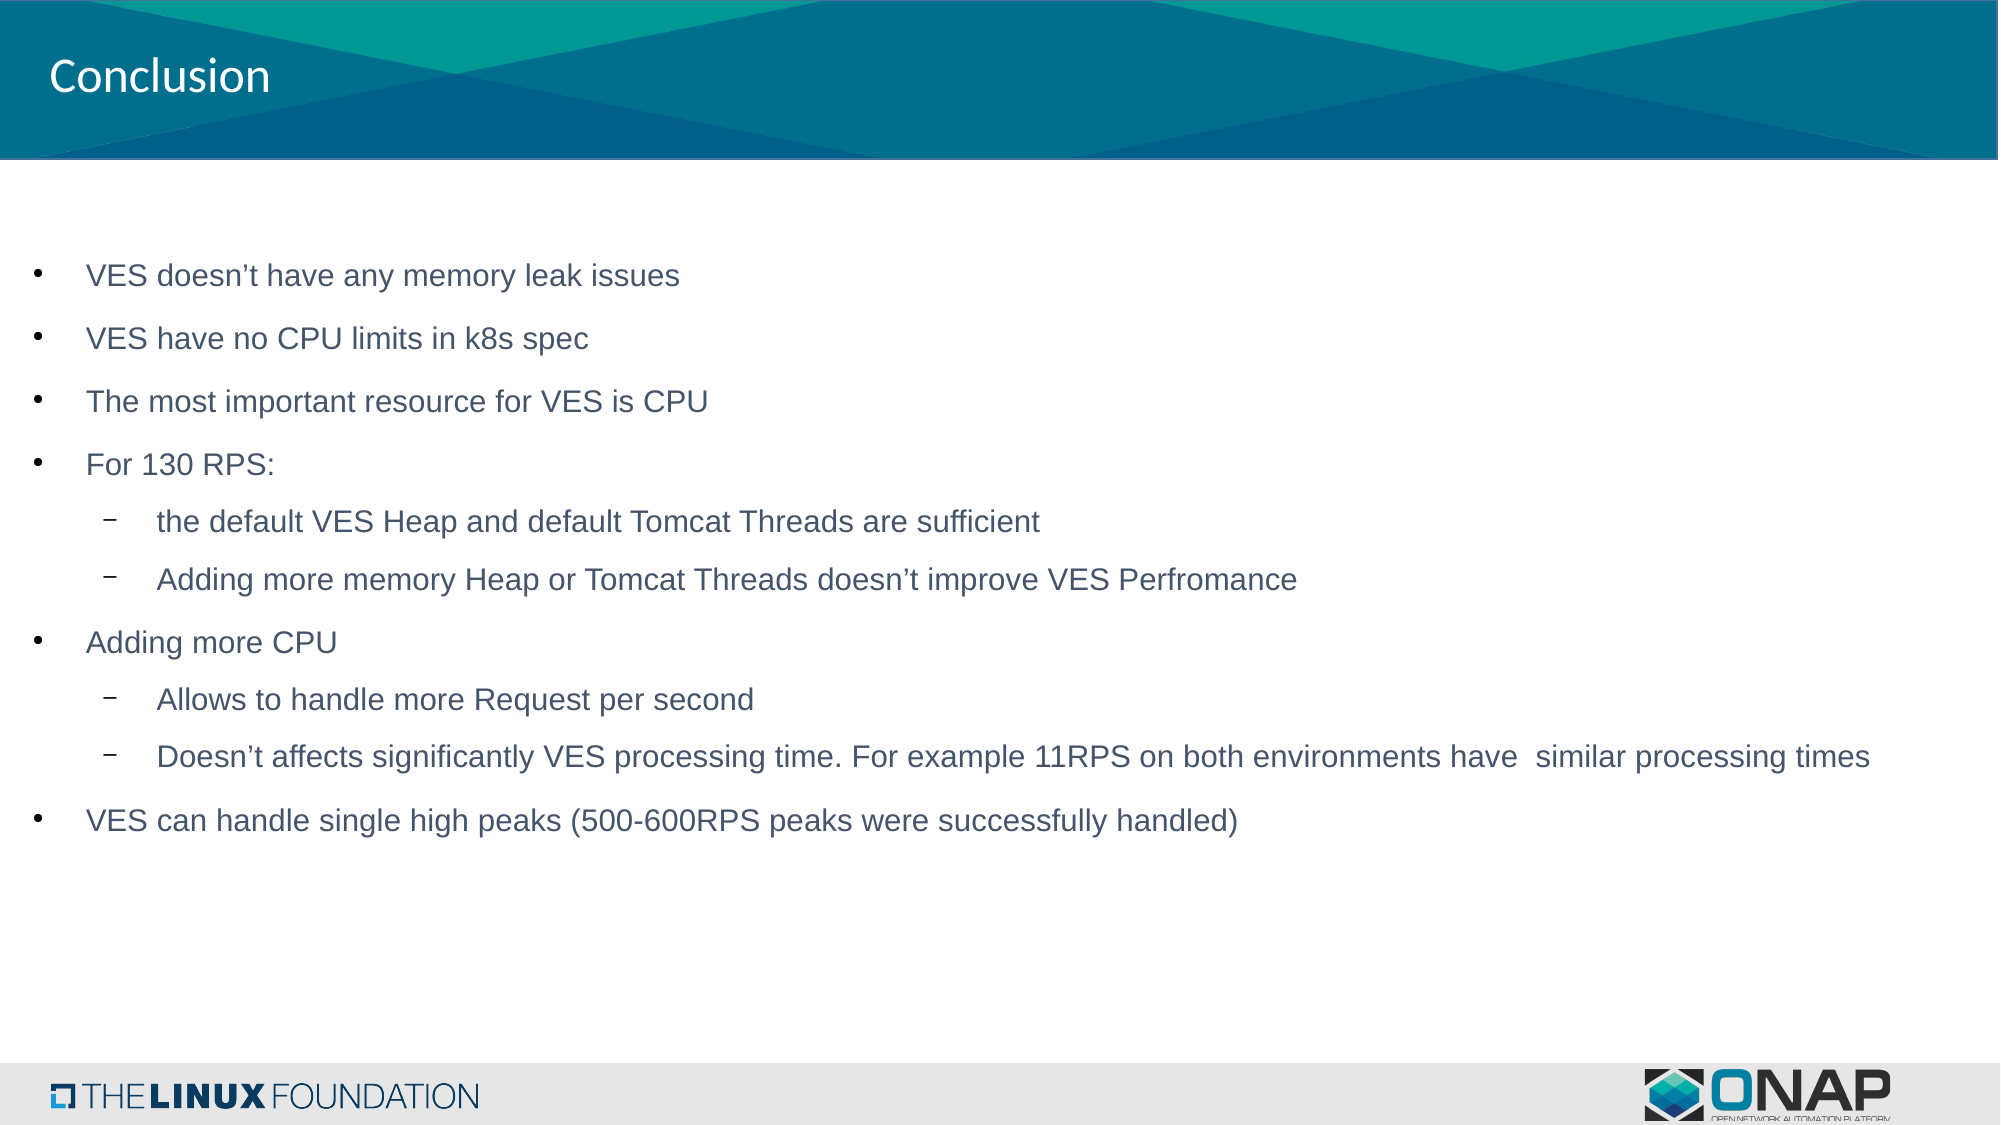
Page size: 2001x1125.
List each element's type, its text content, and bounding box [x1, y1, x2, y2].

list VES doesn’t have any memory leak issues VES have no CPU limits in k8s spec The most important resource for VES is CPU For 130 RPS: the default VES Heap and default Tomcat Threads are sufficient Adding more memory Heap or Tomcat Threads doesn’t improve VES Perfromance Adding more CPU Allows to handle more Request per second Doesn’t affects significantly VES processing time. For example 11RPS on both environments have similar processing times VES can handle single high peaks (500-600RPS peaks were successfully handled) [0, 251, 1989, 1008]
picture [51, 1083, 478, 1109]
title Conclusion [34, 0, 1923, 158]
